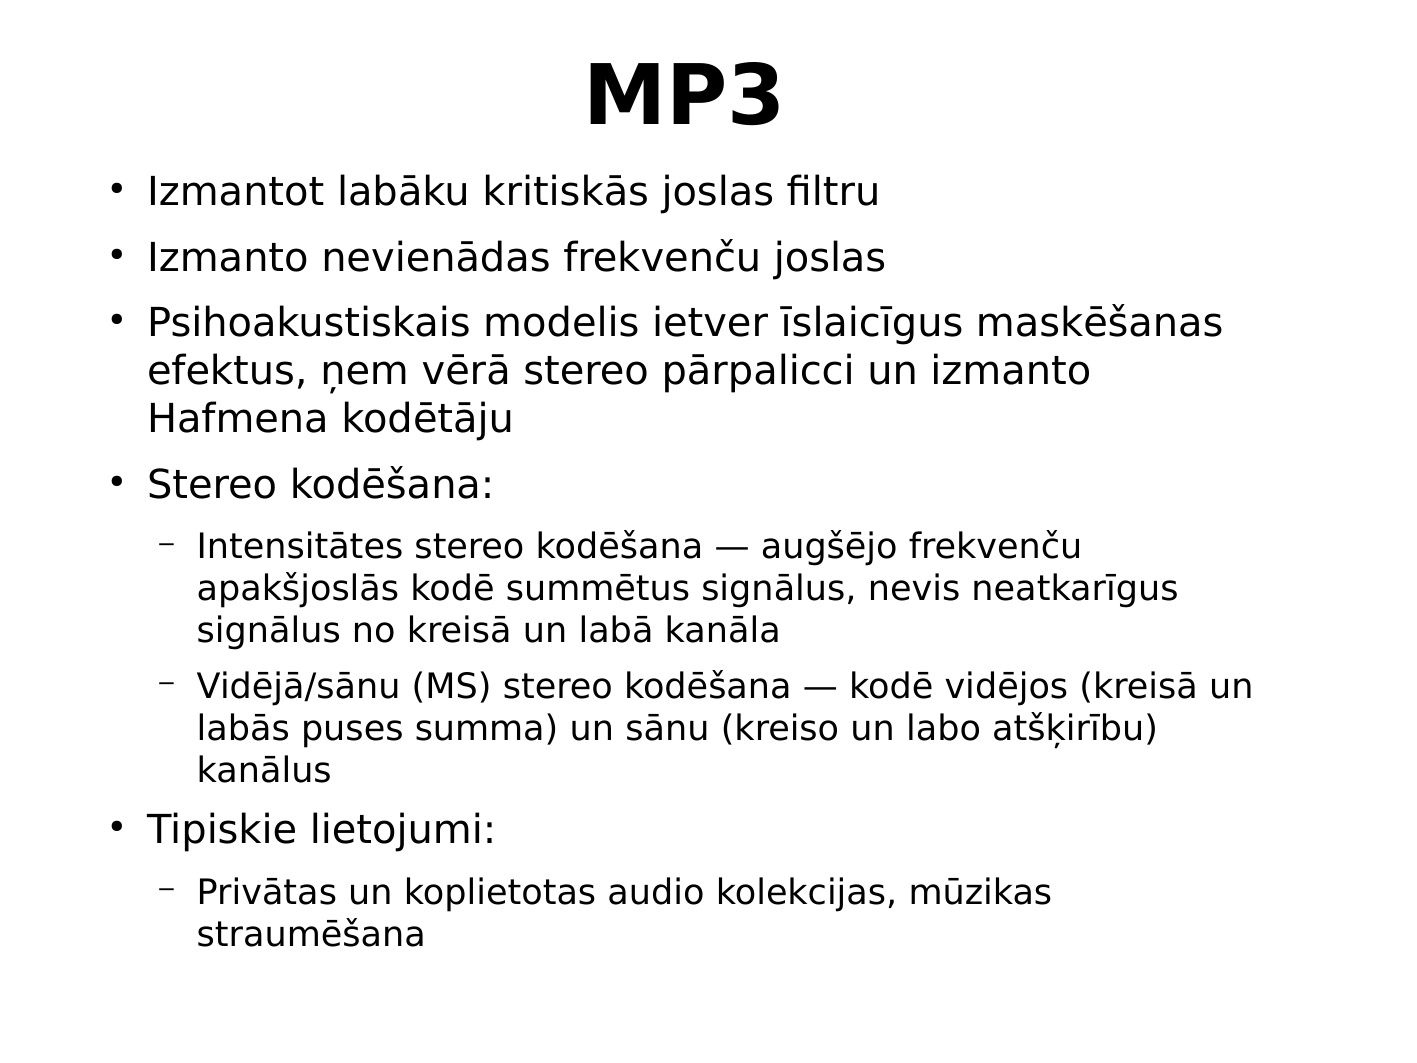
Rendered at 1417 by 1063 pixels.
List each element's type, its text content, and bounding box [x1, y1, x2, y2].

list Izmantot labāku kritiskās joslas filtru Izmanto nevienādas frekvenču joslas Psihoakustiskais modelis ietver īslaicīgus maskēšanas efektus, ņem vērā stereo pārpalicci un izmanto Hafmena kodētāju Stereo kodēšana: Intensitātes stereo kodēšana — augšējo frekvenču apakšjoslās kodē summētus signālus, nevis neatkarīgus signālus no kreisā un labā kanāla Vidējā/sānu (MS) stereo kodēšana — kodē vidējos (kreisā un labās puses summa) un sānu (kreiso un labo atšķirību) kanālus Tipiskie lietojumi: Privātas un koplietotas audio kolekcijas, mūzikas straumēšana [82, 157, 1287, 969]
title MP3 [82, 35, 1287, 148]
